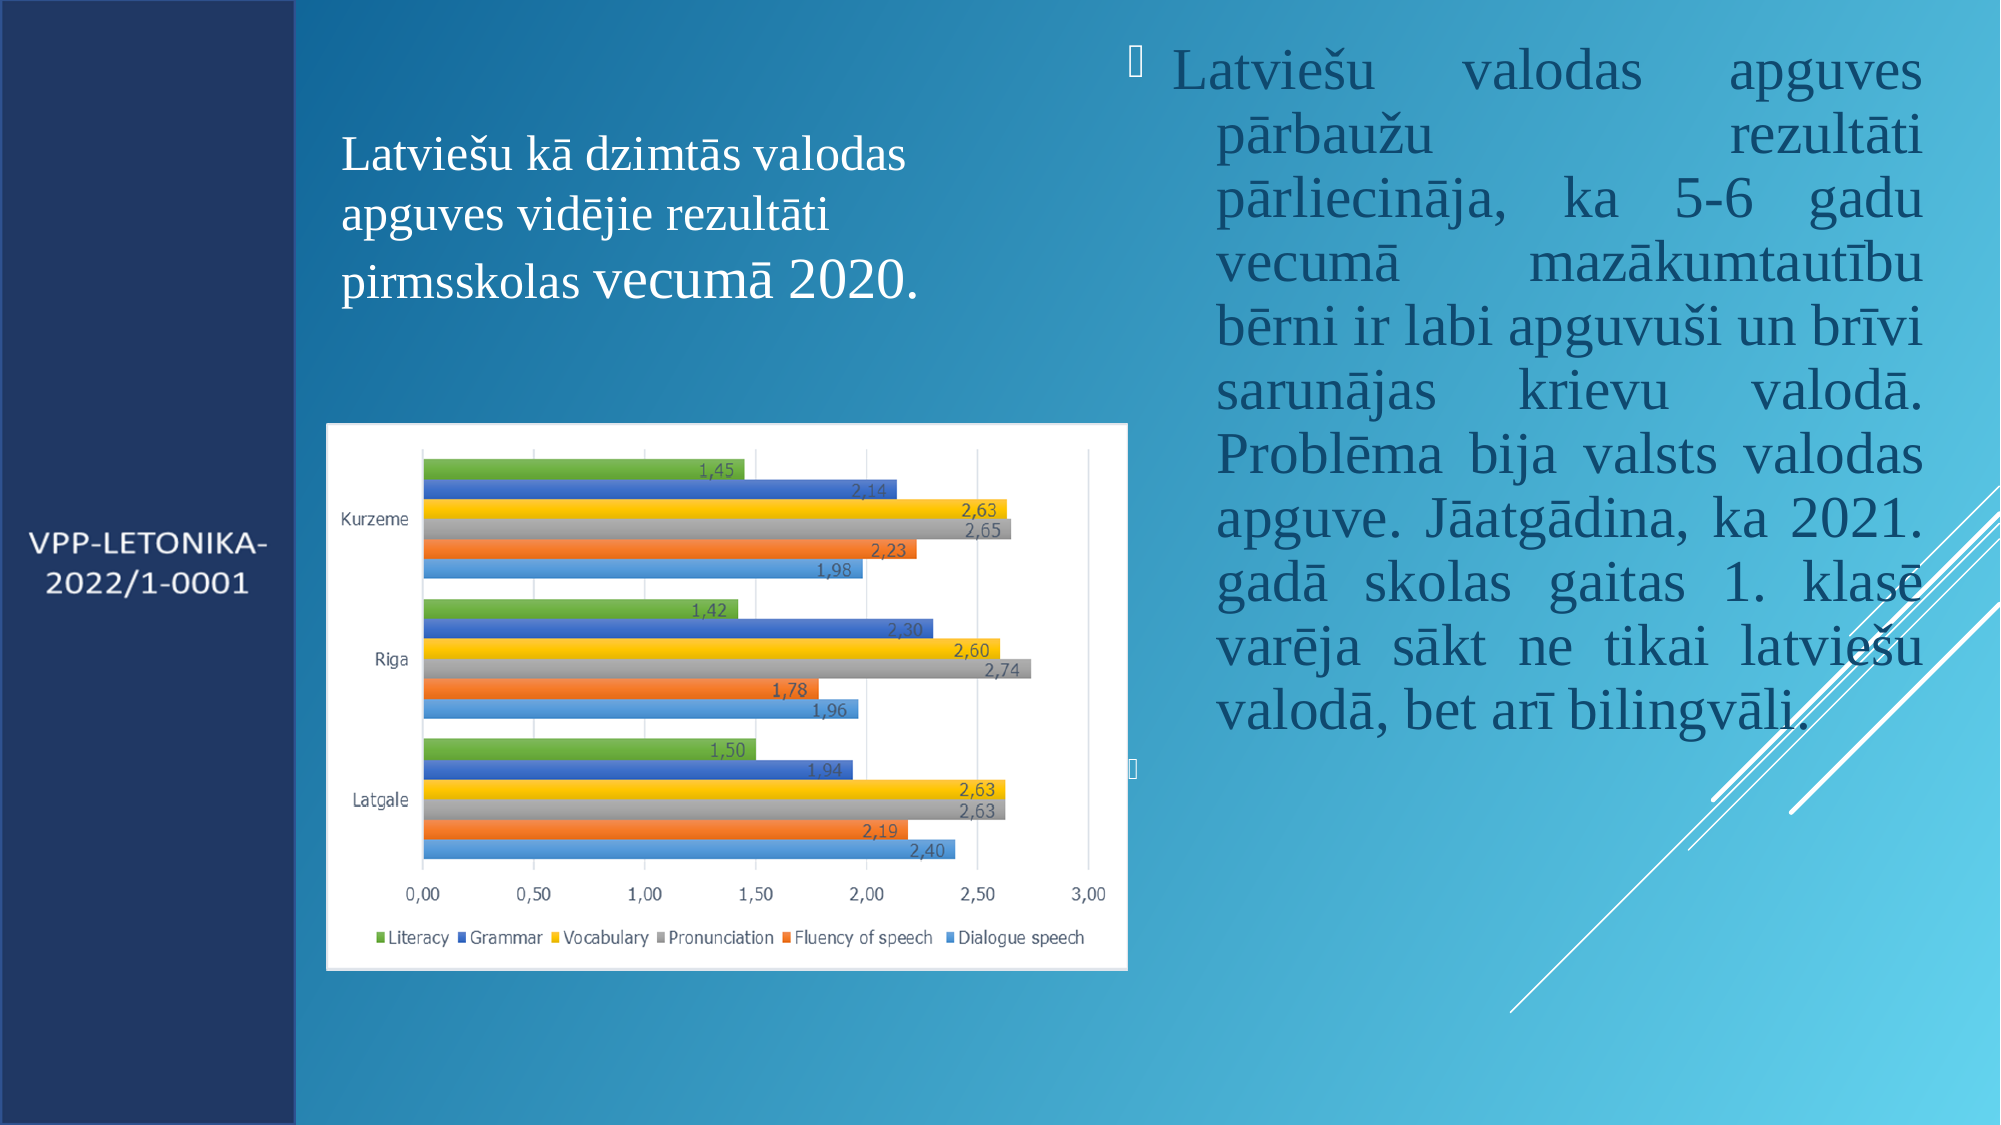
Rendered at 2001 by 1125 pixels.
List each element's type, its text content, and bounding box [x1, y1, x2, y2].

list Latviešu valodas apguves pārbaužu rezultāti pārliecināja, ka 5-6 gadu vecumā mazākumtautību bērni ir labi apguvuši un brīvi sarunājas krievu valodā. Problēma bija valsts valodas apguve. Jāatgādina, ka 2021. gadā skolas gaitas 1. klasē varēja sākt ne tikai latviešu valodā, bet arī bilingvāli. [1112, 30, 1940, 801]
picture [326, 423, 1128, 971]
picture [0, 0, 296, 1125]
list Latviešu kā dzimtās valodas apguves vidējie rezultāti pirmsskolas vecumā 2020. [326, 112, 1095, 377]
